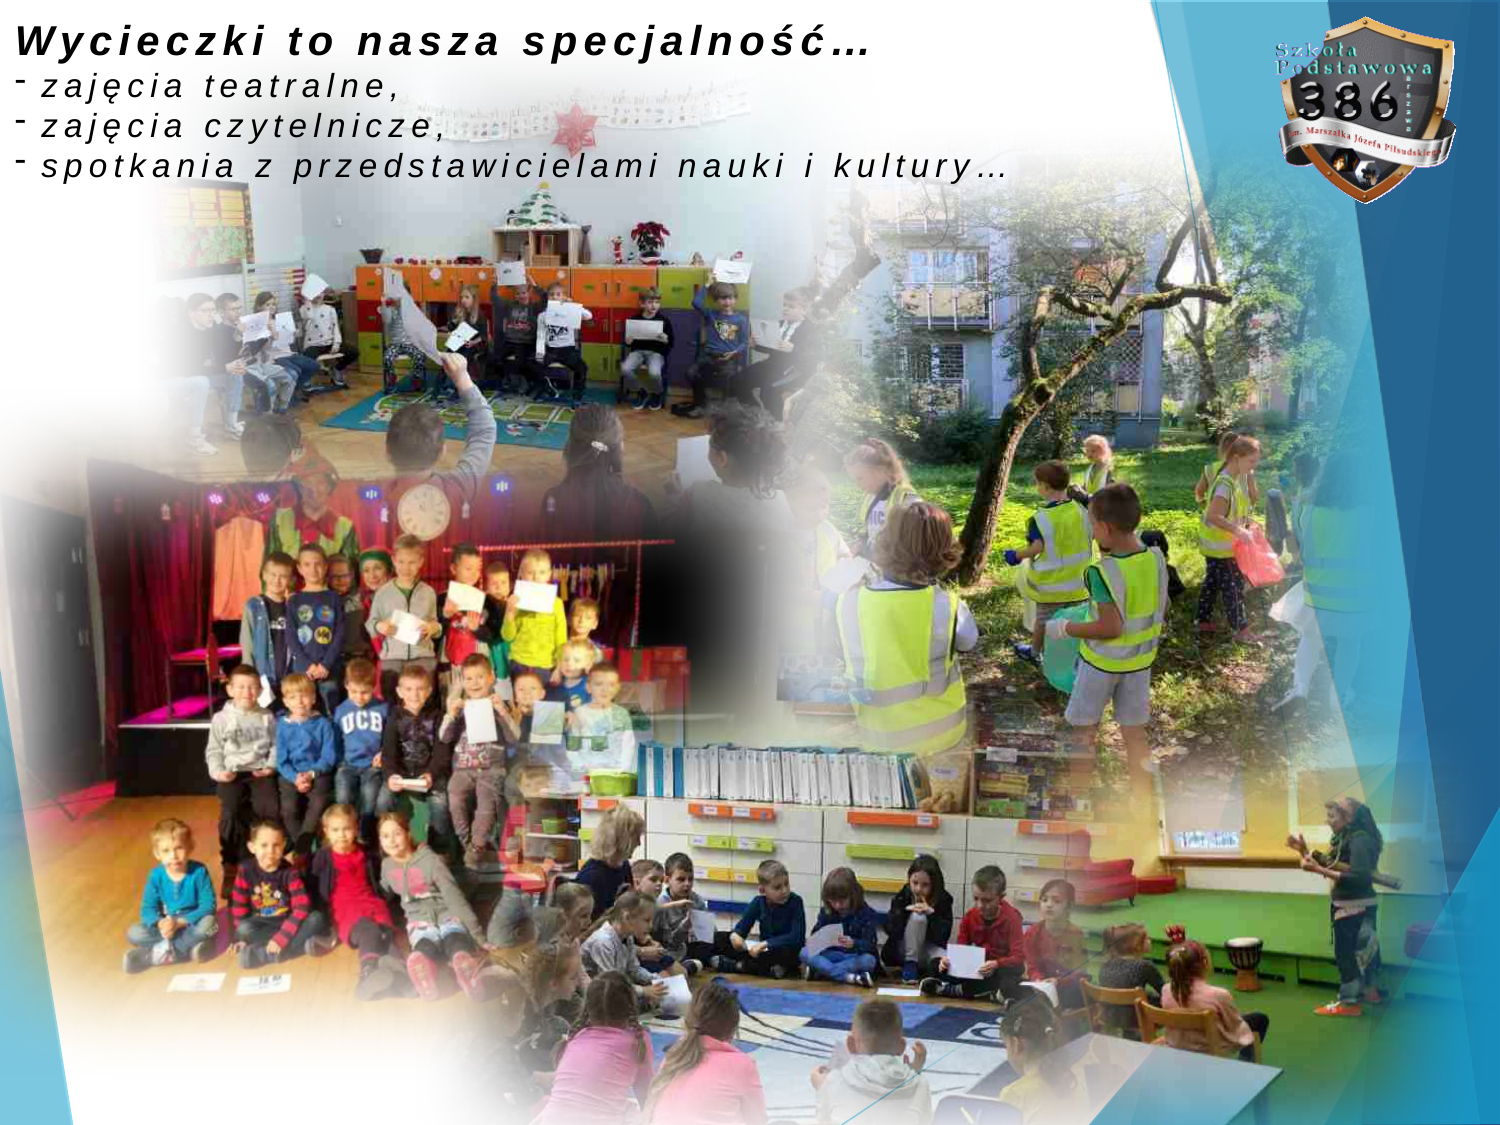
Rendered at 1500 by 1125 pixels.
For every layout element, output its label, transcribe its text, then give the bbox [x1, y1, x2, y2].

text_box Wycieczki to nasza specjalność… zajęcia teatralne, zajęcia czytelnicze, spotkania z przedstawicielami nauki i kultury… [0, 6, 1394, 192]
picture [0, 16, 1500, 1125]
